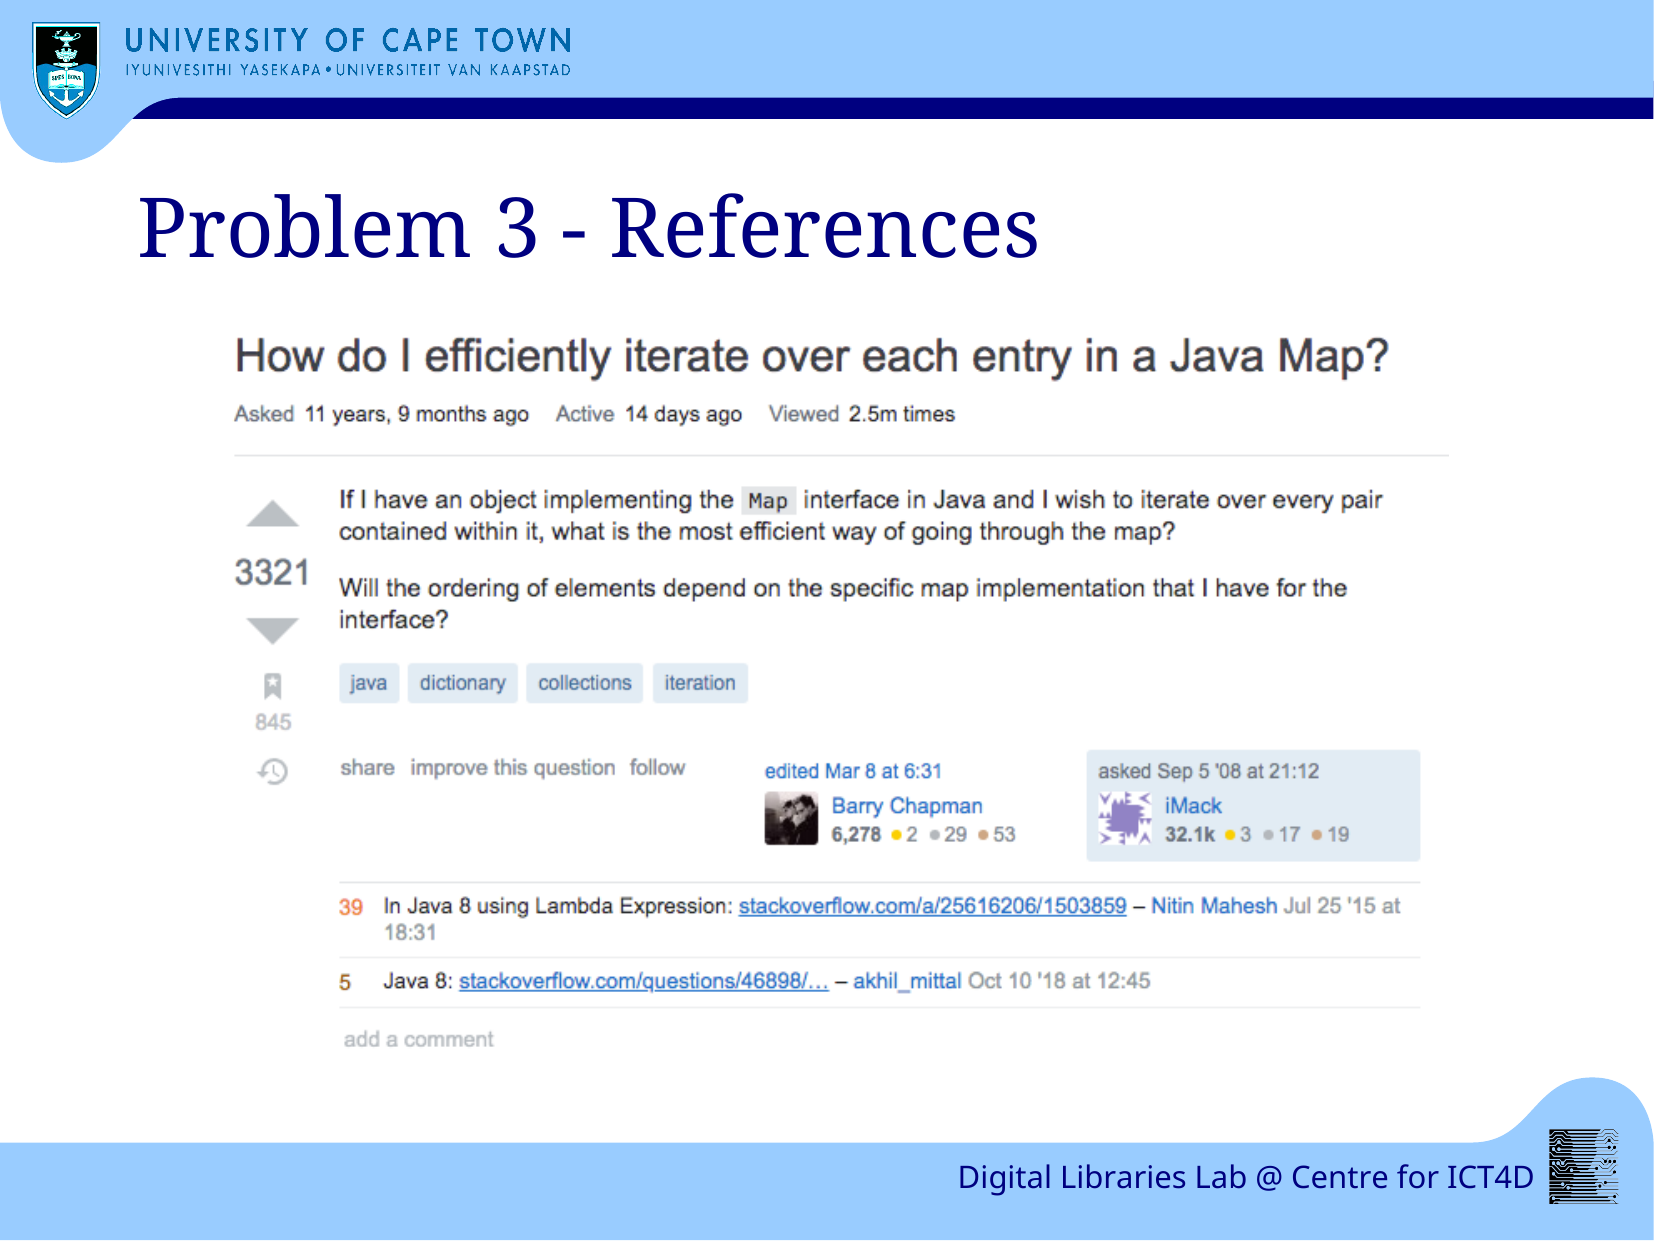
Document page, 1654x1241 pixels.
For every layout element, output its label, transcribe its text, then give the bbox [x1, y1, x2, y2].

picture [1549, 1129, 1619, 1204]
picture [32, 22, 101, 120]
picture [218, 315, 1449, 1068]
picture [122, 25, 573, 78]
title Problem 3 - References [137, 155, 1598, 296]
